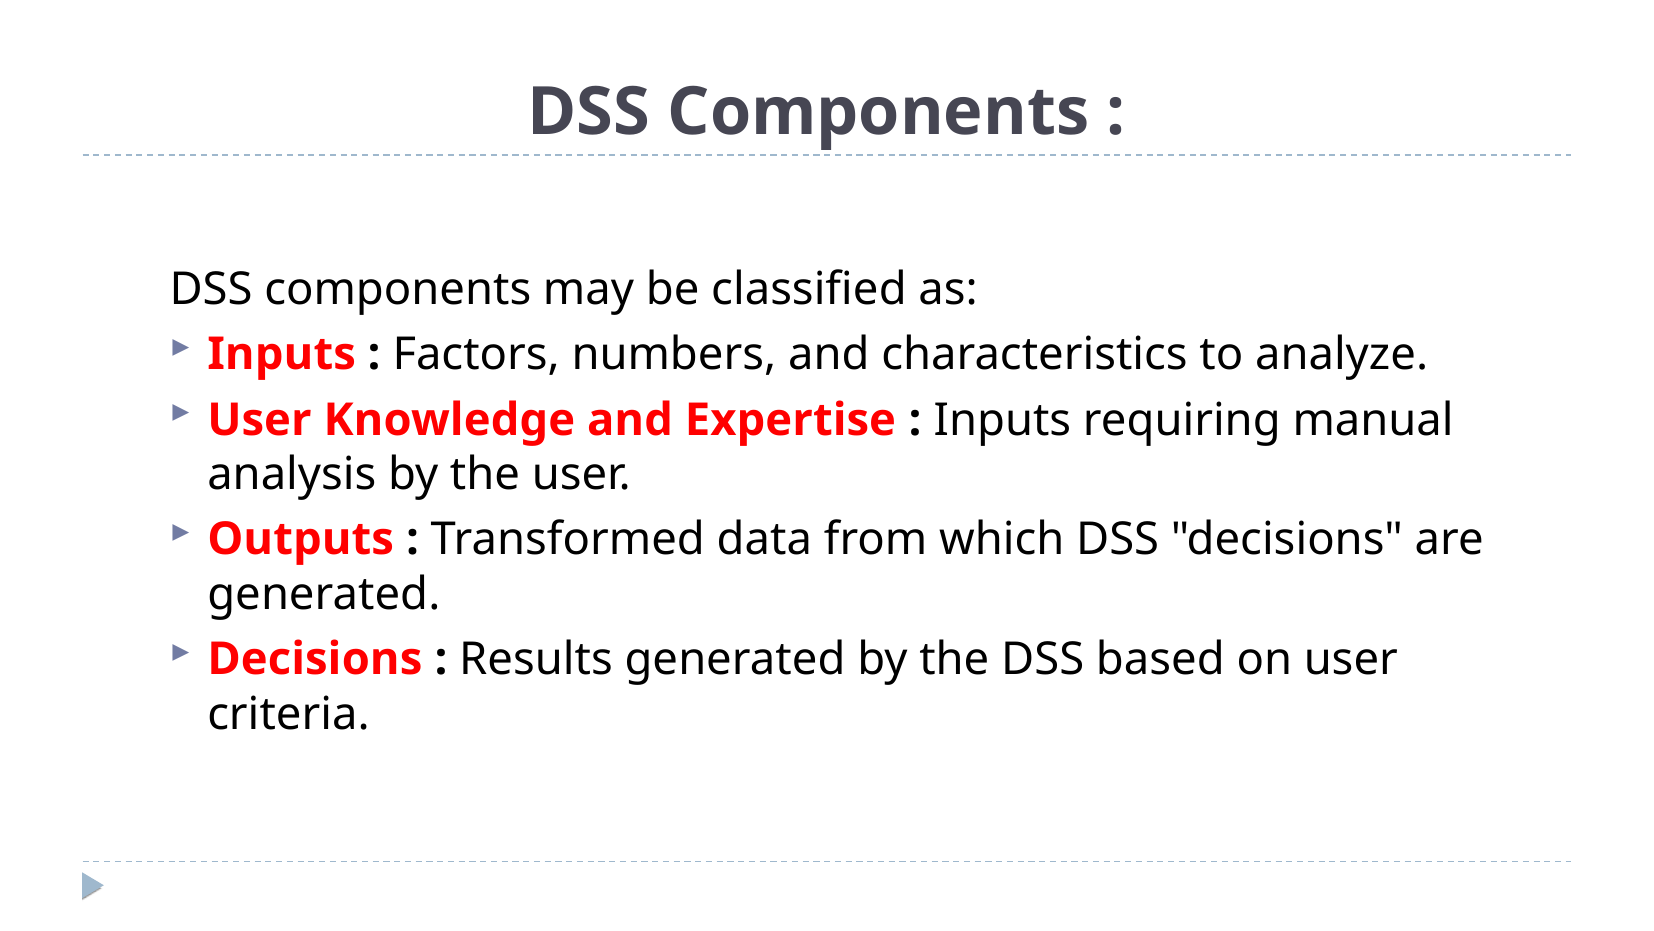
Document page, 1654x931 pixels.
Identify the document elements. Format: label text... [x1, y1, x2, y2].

title DSS Components : [82, 20, 1571, 155]
list DSS components may be classified as: Inputs : Factors, numbers, and characteristics to analyze. User Knowledge and Expertise : Inputs requiring manual analysis by the user. Outputs : Transformed data from which DSS "decisions" are generated. Decisions : Results generated by the DSS based on user criteria. [154, 251, 1552, 751]
